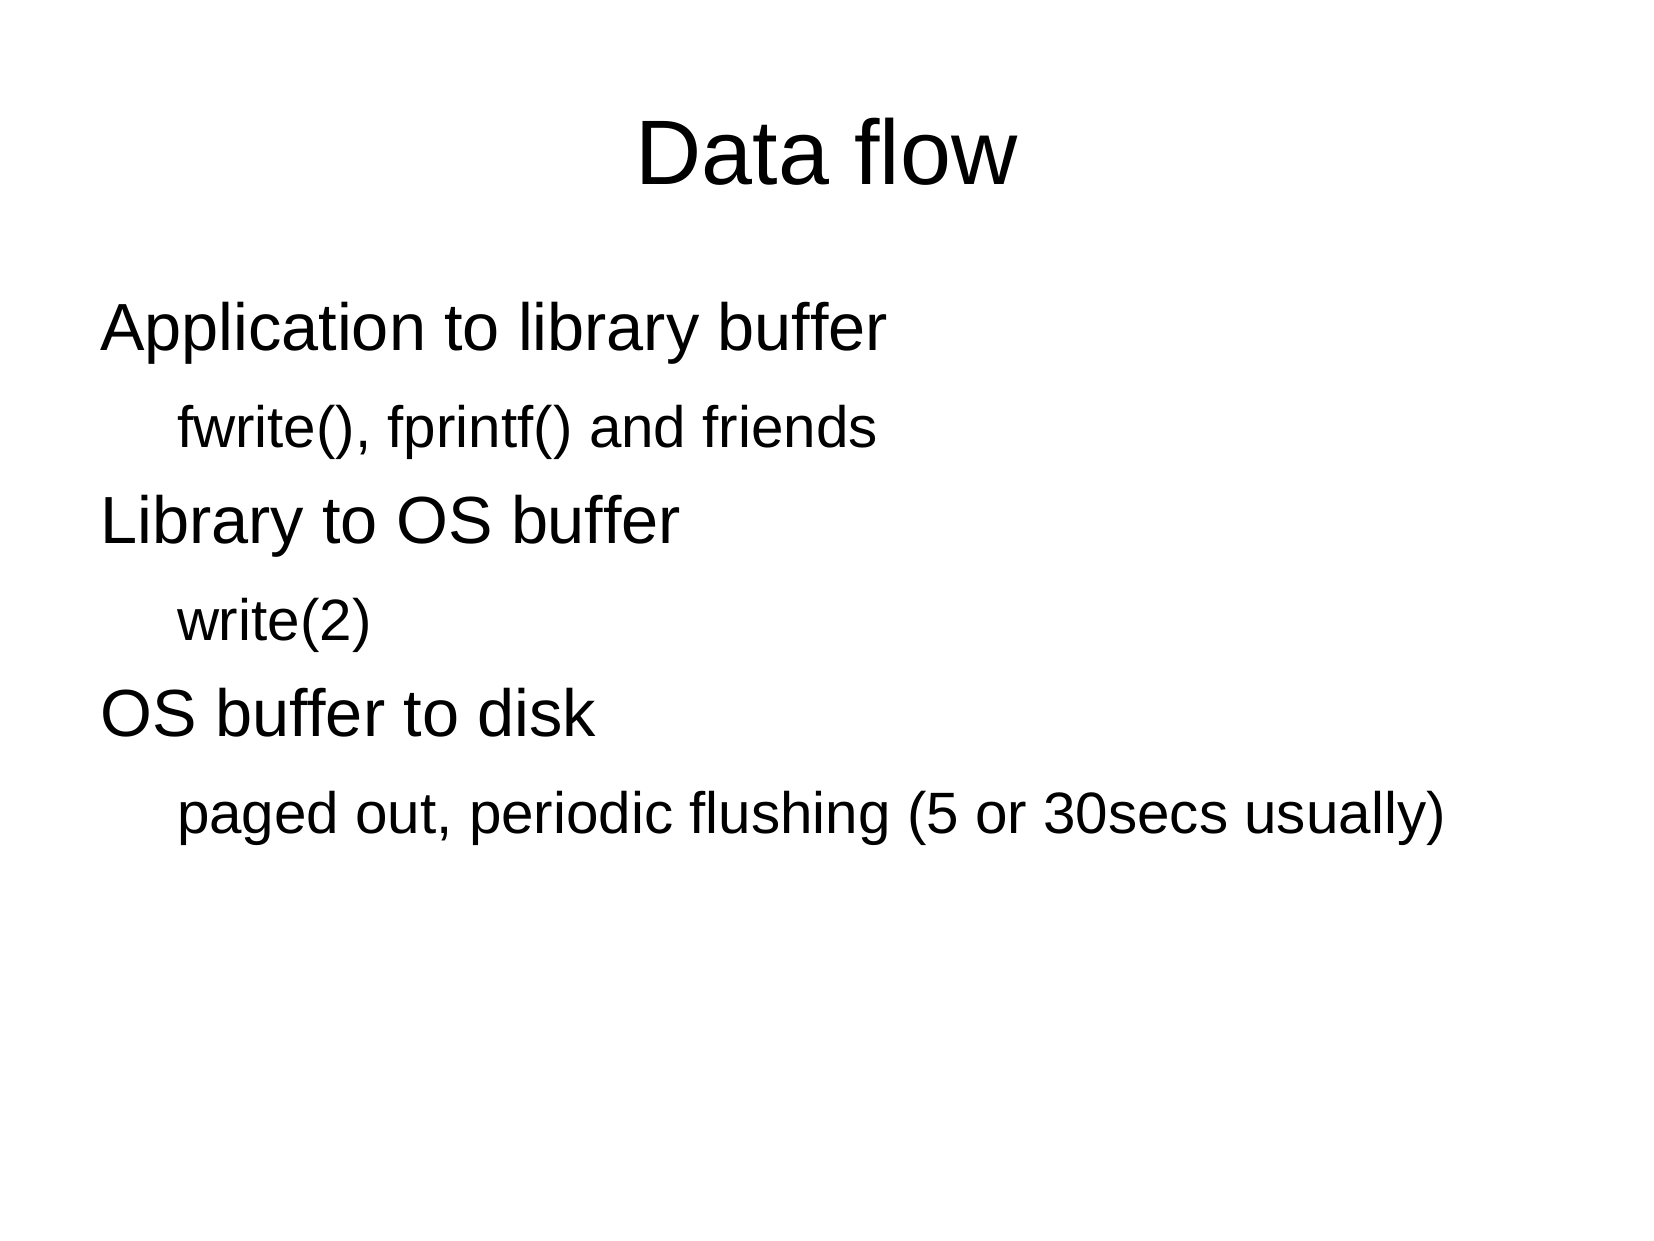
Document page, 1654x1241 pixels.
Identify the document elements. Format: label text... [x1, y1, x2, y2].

title Data flow [82, 56, 1571, 250]
list Application to library buffer fwrite(), fprintf() and friends Library to OS buffer write(2) OS buffer to disk paged out, periodic flushing (5 or 30secs usually) [82, 290, 1571, 1094]
